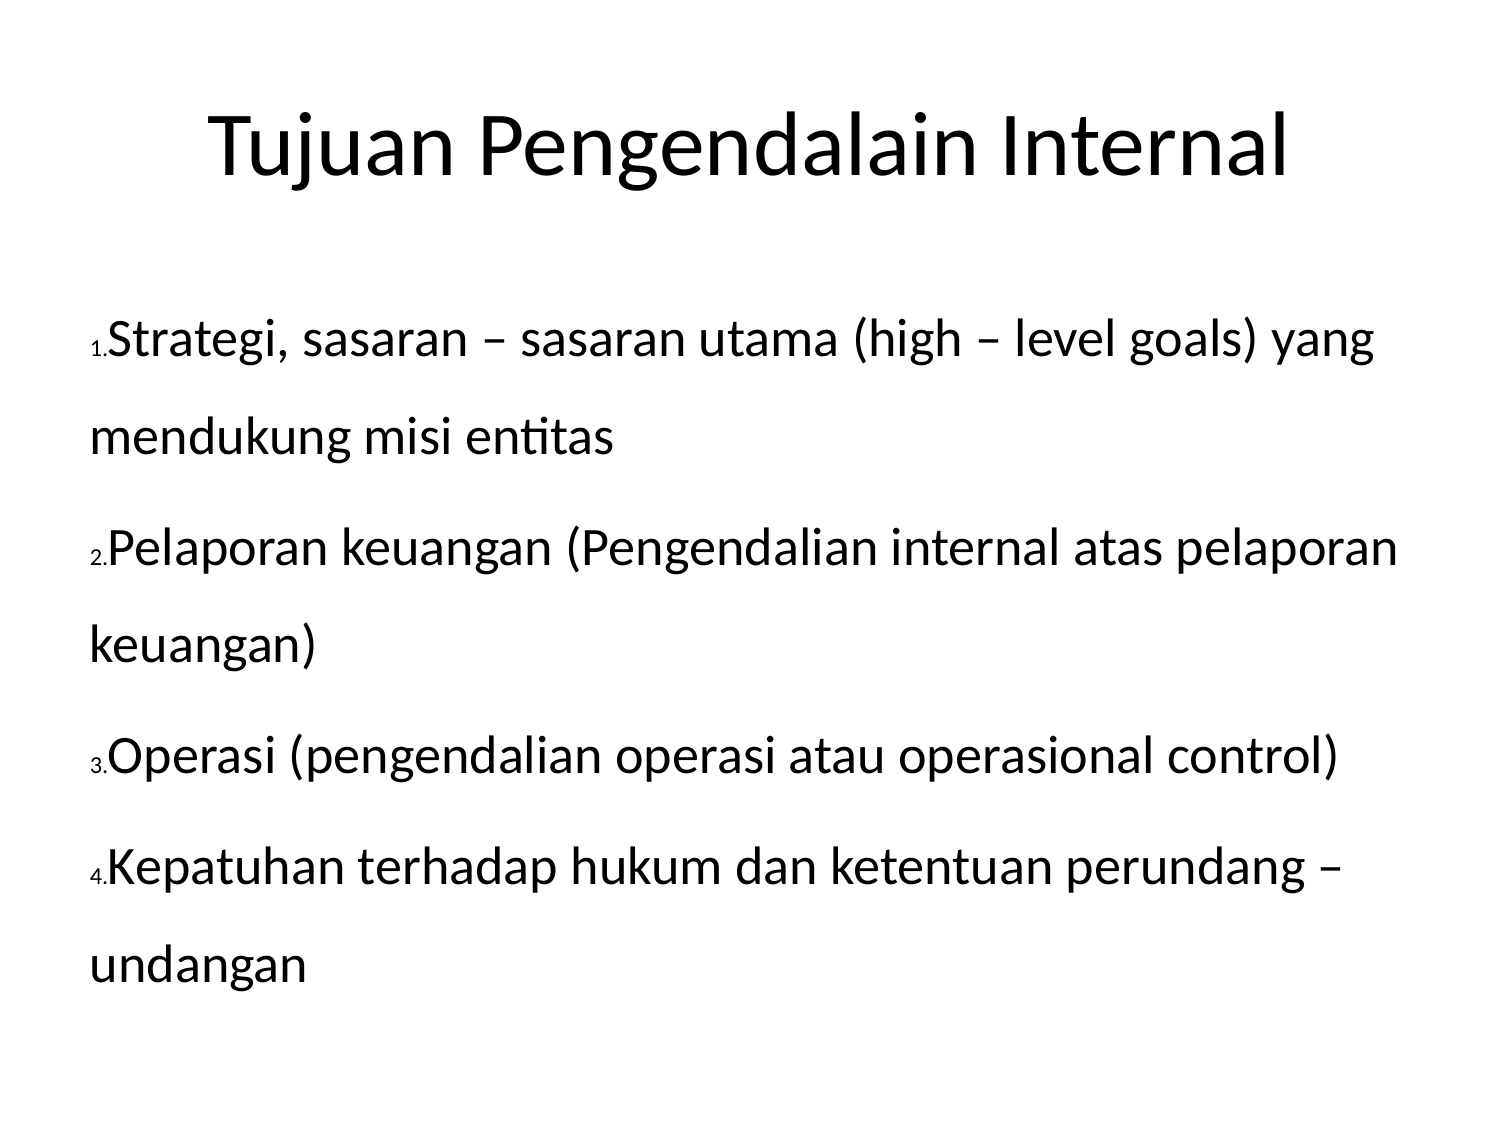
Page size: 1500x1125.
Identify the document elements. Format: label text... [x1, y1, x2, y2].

list Strategi, sasaran – sasaran utama (high – level goals) yang mendukung misi entitas Pelaporan keuangan (Pengendalian internal atas pelaporan keuangan) Operasi (pengendalian operasi atau operasional control) Kepatuhan terhadap hukum dan ketentuan perundang – undangan [75, 262, 1425, 1079]
title Tujuan Pengendalain Internal [75, 45, 1425, 233]
